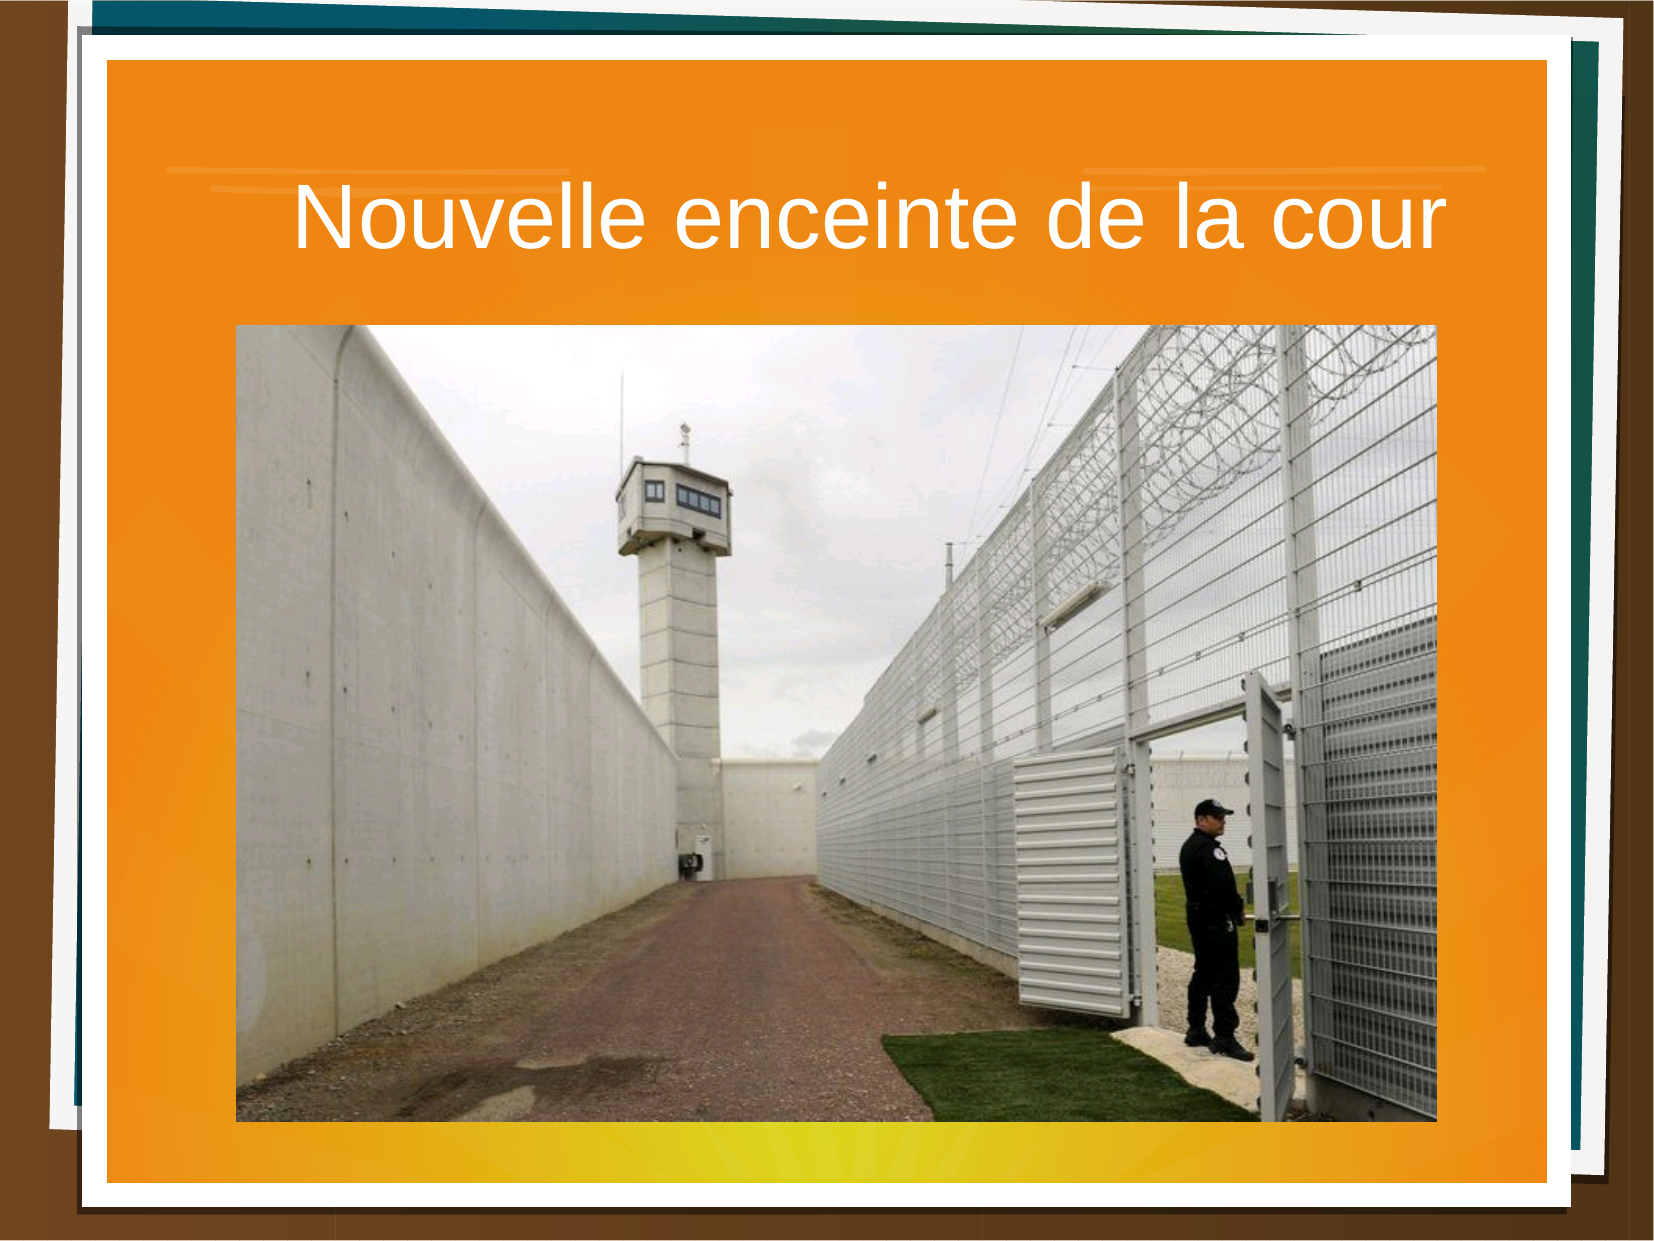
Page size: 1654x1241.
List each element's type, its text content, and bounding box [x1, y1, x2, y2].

picture [236, 325, 1437, 1123]
title Nouvelle enceinte de la cour [159, 62, 1583, 371]
